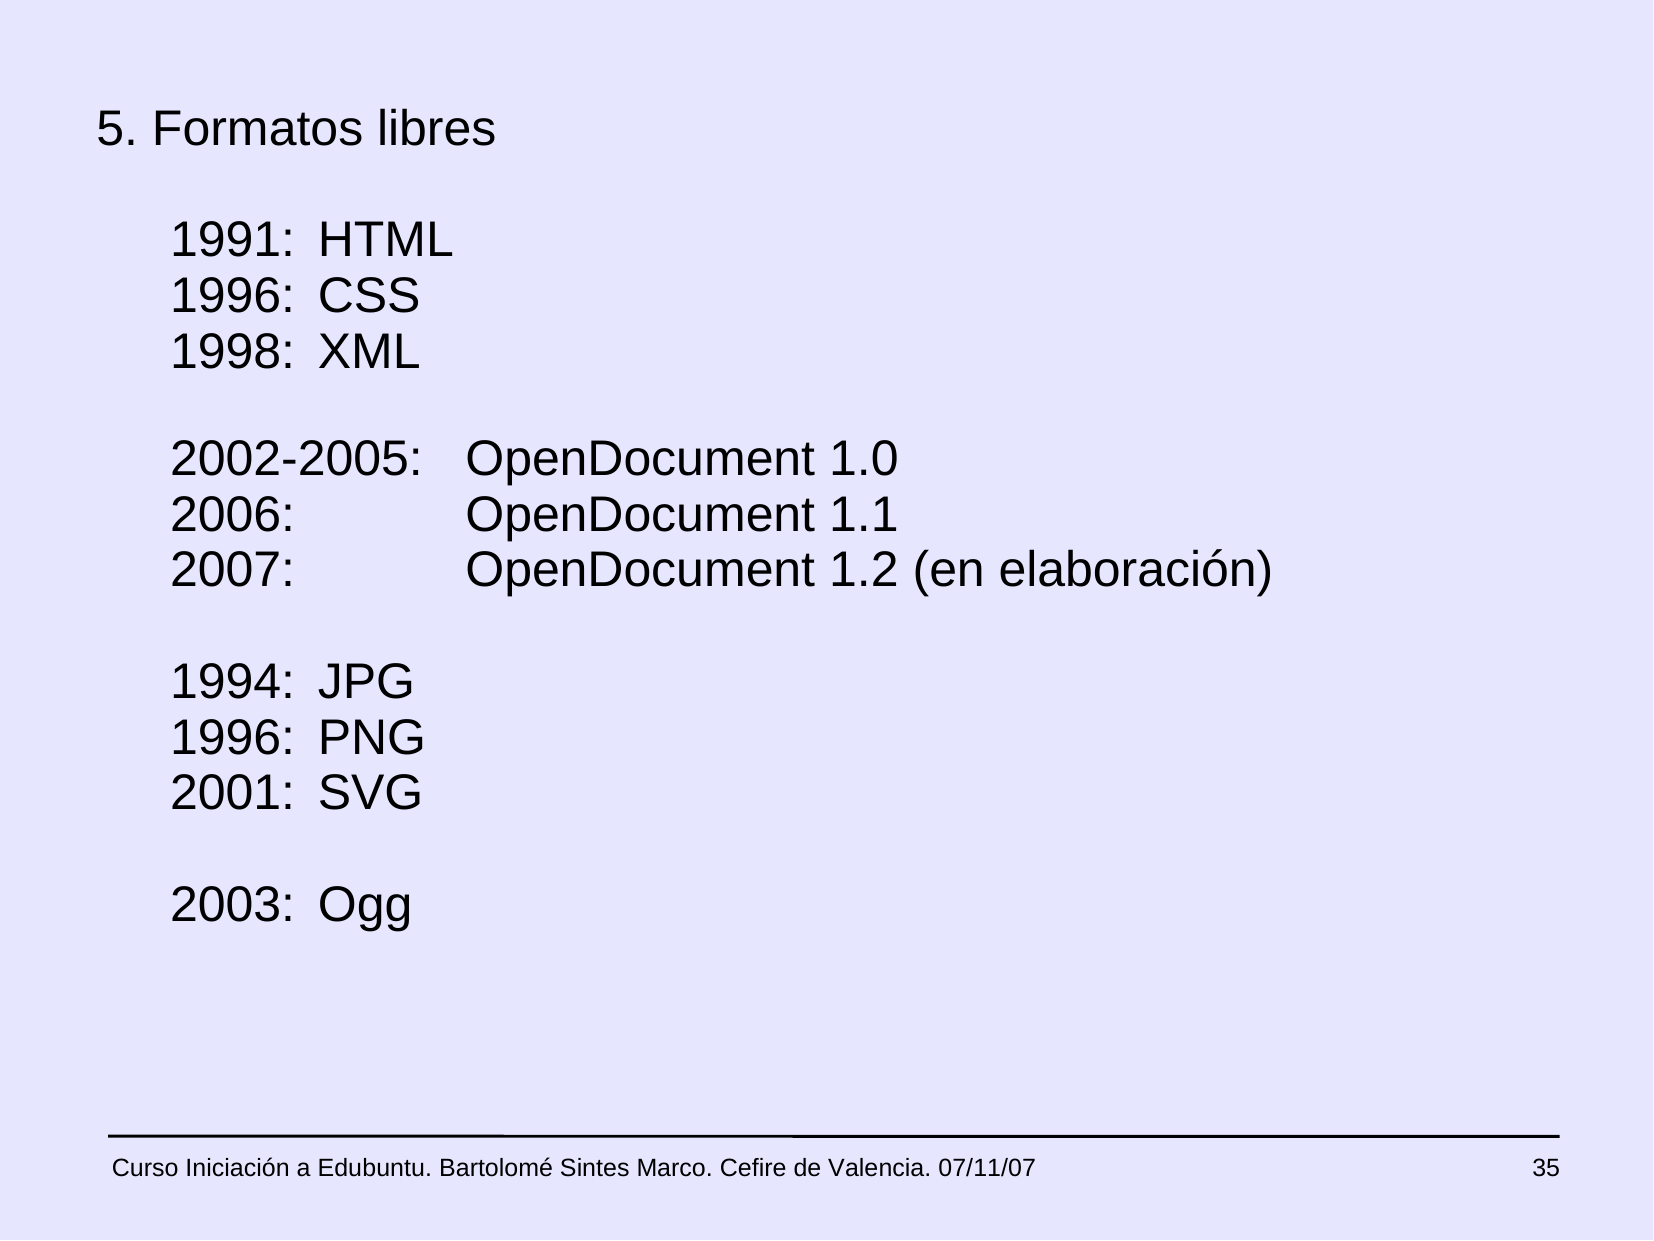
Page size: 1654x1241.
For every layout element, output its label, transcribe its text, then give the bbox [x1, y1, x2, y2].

text_box 5. Formatos libres 1991: HTML 1996: CSS 1998: XML 2002-2005: OpenDocument 1.0 2006: OpenDocument 1.1 2007: OpenDocument 1.2 (en elaboración) 1994: JPG 1996: PNG 2001: SVG 2003: Ogg [96, 100, 1411, 1044]
